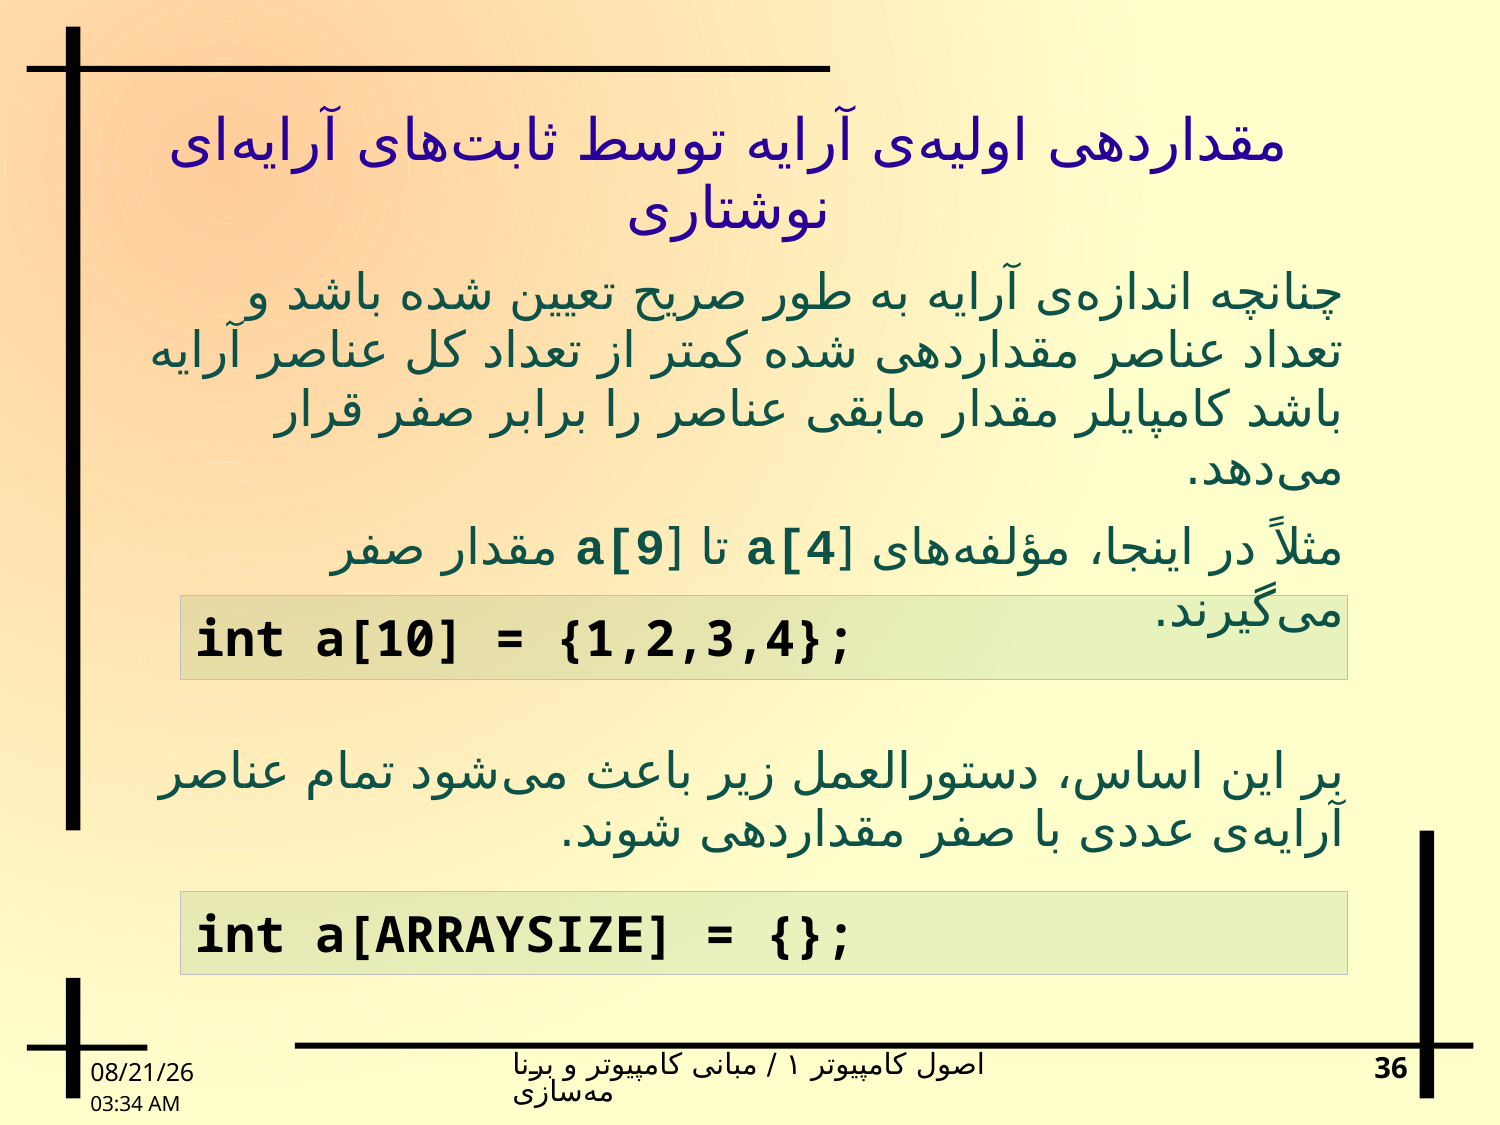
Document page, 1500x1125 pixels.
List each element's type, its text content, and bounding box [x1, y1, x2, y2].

text_box int a[ARRAYSIZE] = {}; [180, 899, 1348, 964]
list بر این اساس، دستورالعمل زیر باعث می‌شود تمام عناصر آرایه‌ی عددی با صفر مقداردهی شوند. [148, 741, 1398, 899]
list چنانچه اندازه‌ی آرایه به طور صریح تعیین شده باشد و تعداد عناصر مقداردهی شده کمتر از تعداد کل عناصر آرایه باشد کامپایلر مقدار مابقی عناصر را برابر صفر قرار می‌دهد. مثلاً در اینجا، مؤلفه‌های [a[4 تا [a[9 مقدار صفر می‌گیرند. [147, 263, 1398, 599]
title مقداردهی اولیه‌ی آرایه توسط ثابت‌های آرایه‌ای نوشتاری [113, 114, 1344, 235]
text_box int a[10] = {1,2,3,4}; [180, 599, 1348, 668]
